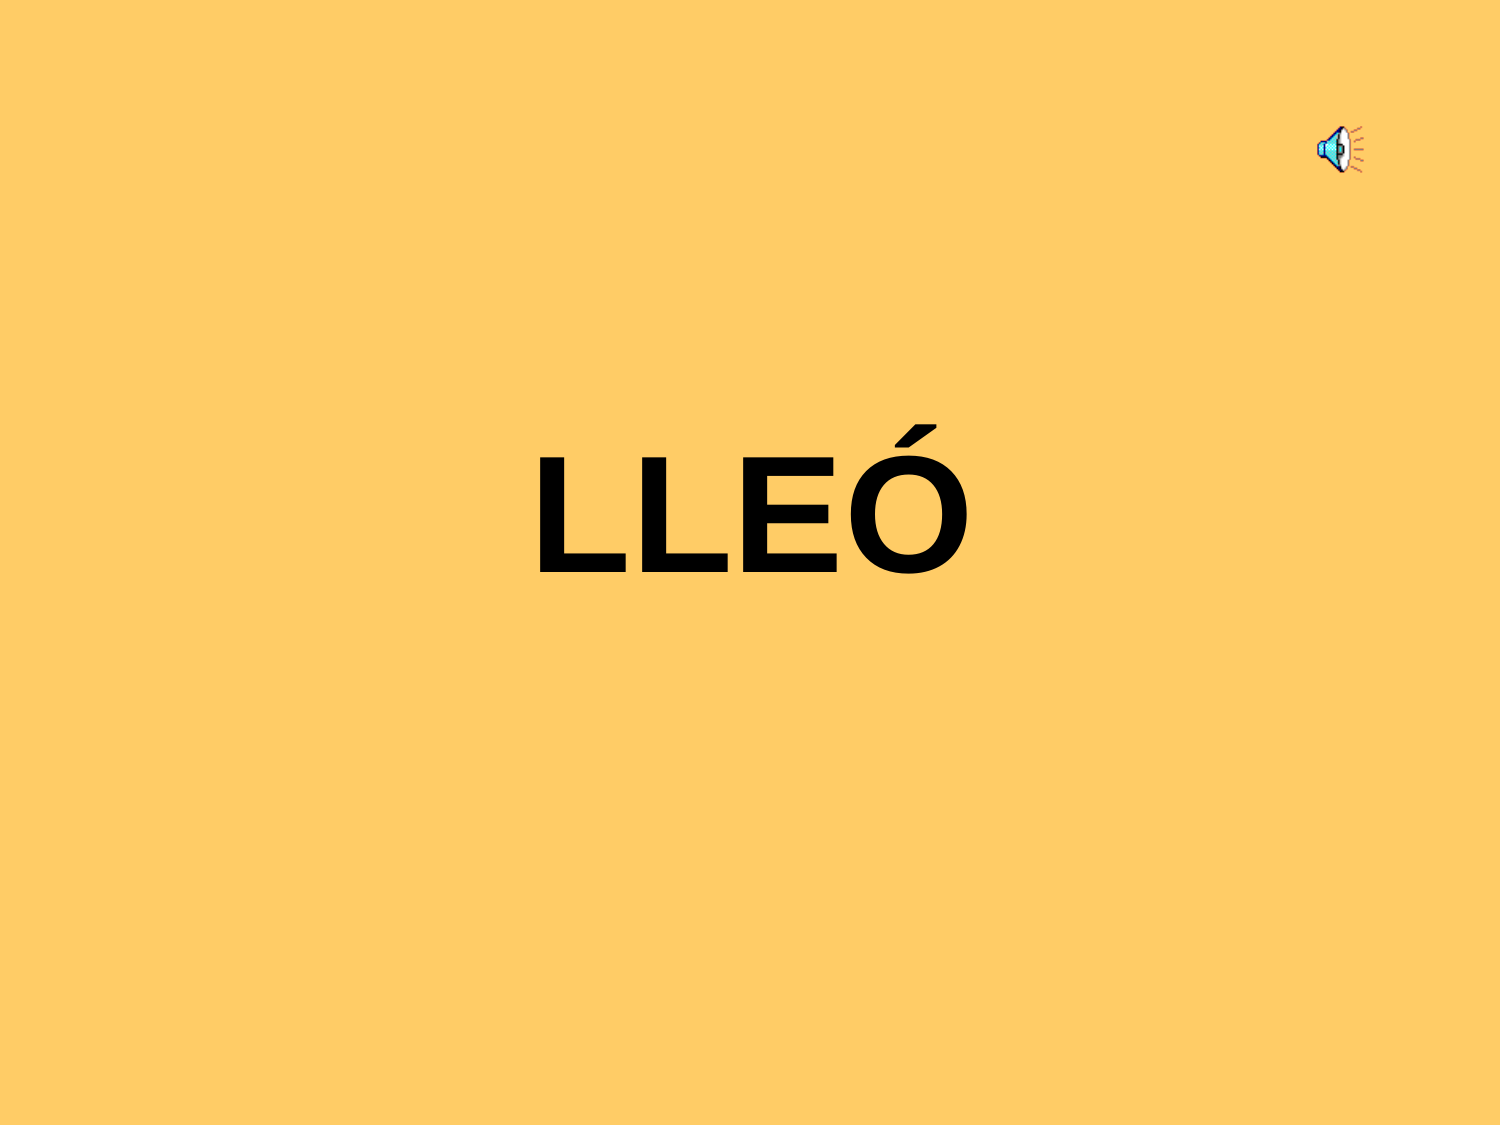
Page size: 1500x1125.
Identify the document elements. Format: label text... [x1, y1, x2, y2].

picture [1316, 125, 1367, 176]
title LLEÓ [76, 406, 1427, 623]
